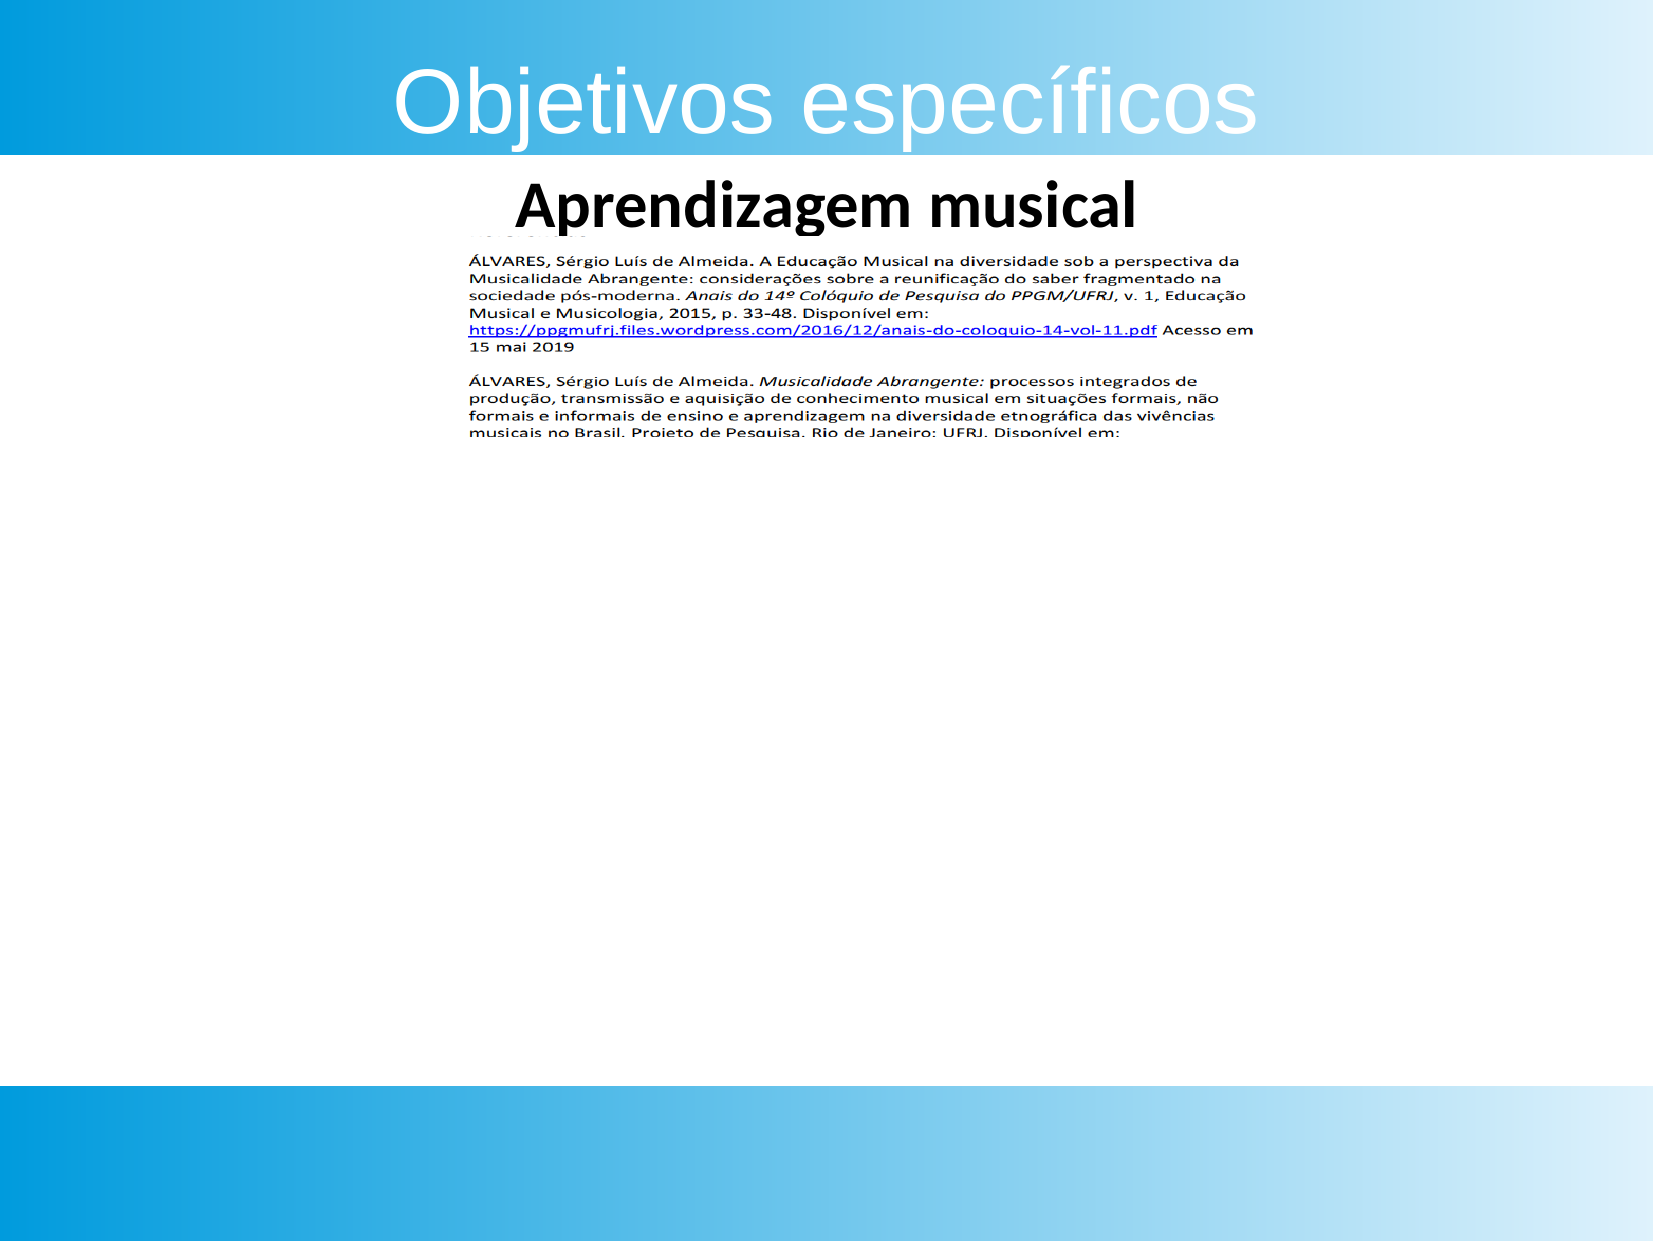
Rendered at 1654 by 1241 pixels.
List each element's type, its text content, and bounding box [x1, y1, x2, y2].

title Objetivos específicos [82, 49, 1571, 155]
picture [377, 236, 1335, 437]
list Aprendizagem musical [153, 177, 1501, 272]
